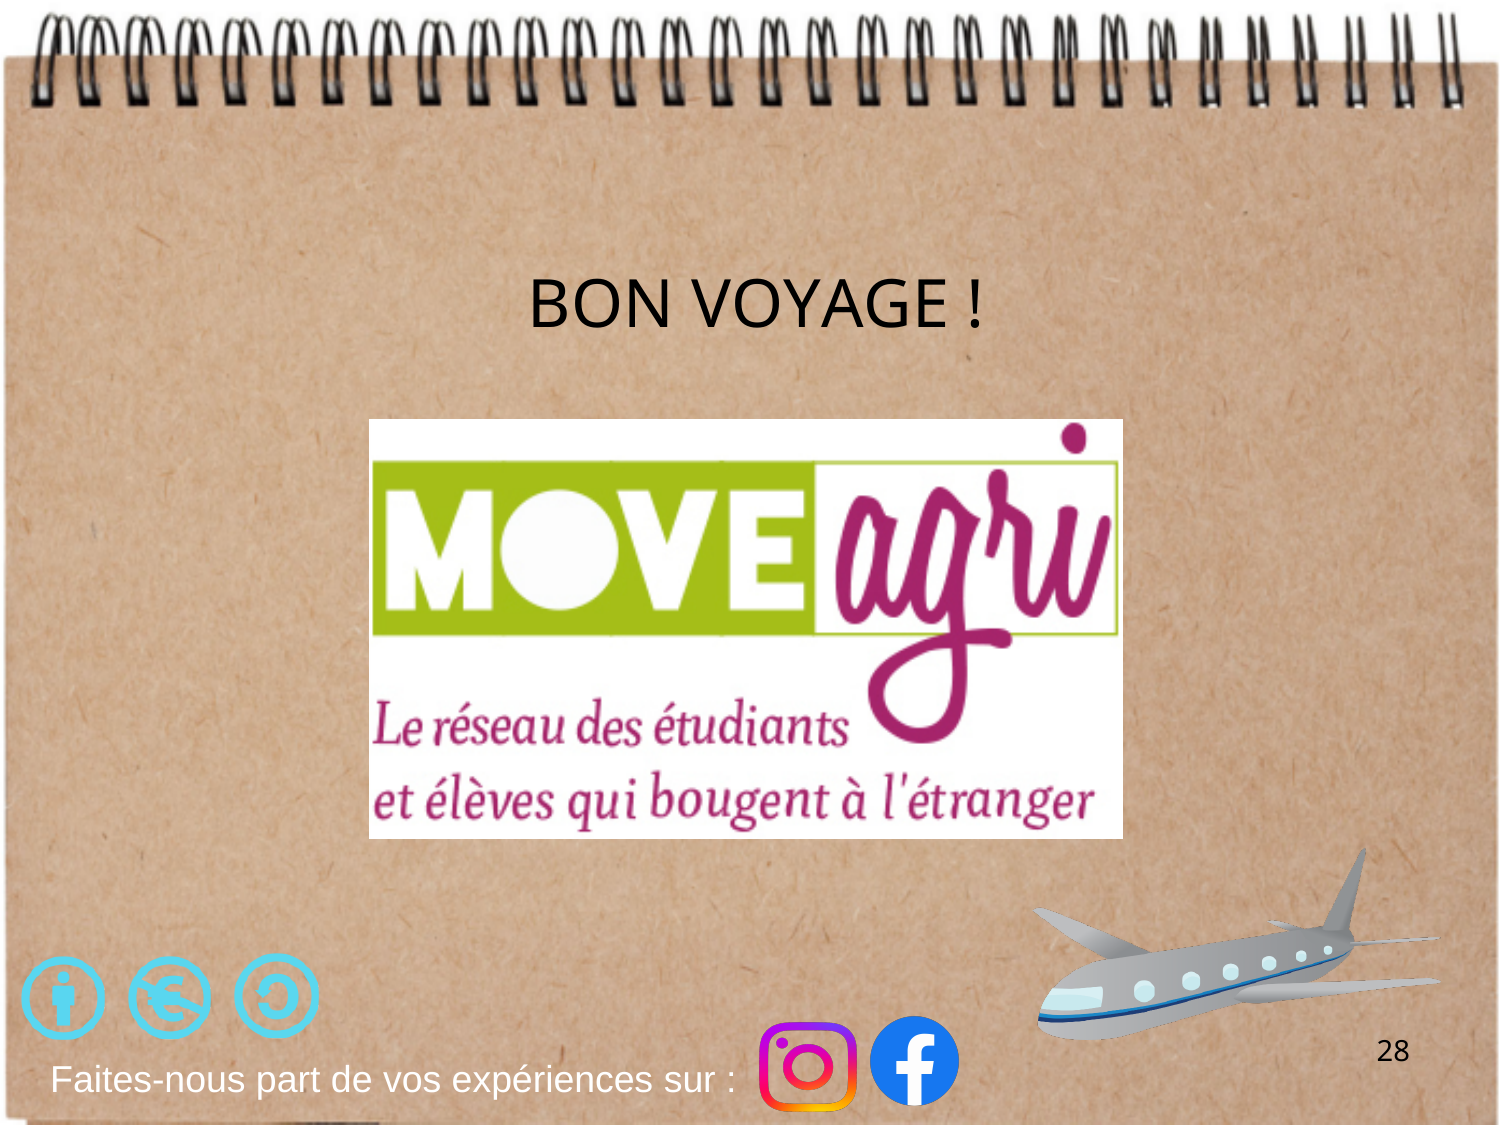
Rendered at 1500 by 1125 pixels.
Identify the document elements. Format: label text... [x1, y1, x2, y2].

title BON VOYAGE ! [82, 212, 1431, 398]
picture [0, 0, 1500, 1125]
text_box Faites-nous part de vos expériences sur : [35, 1051, 1111, 1125]
text_box <number> [1074, 1040, 1425, 1103]
